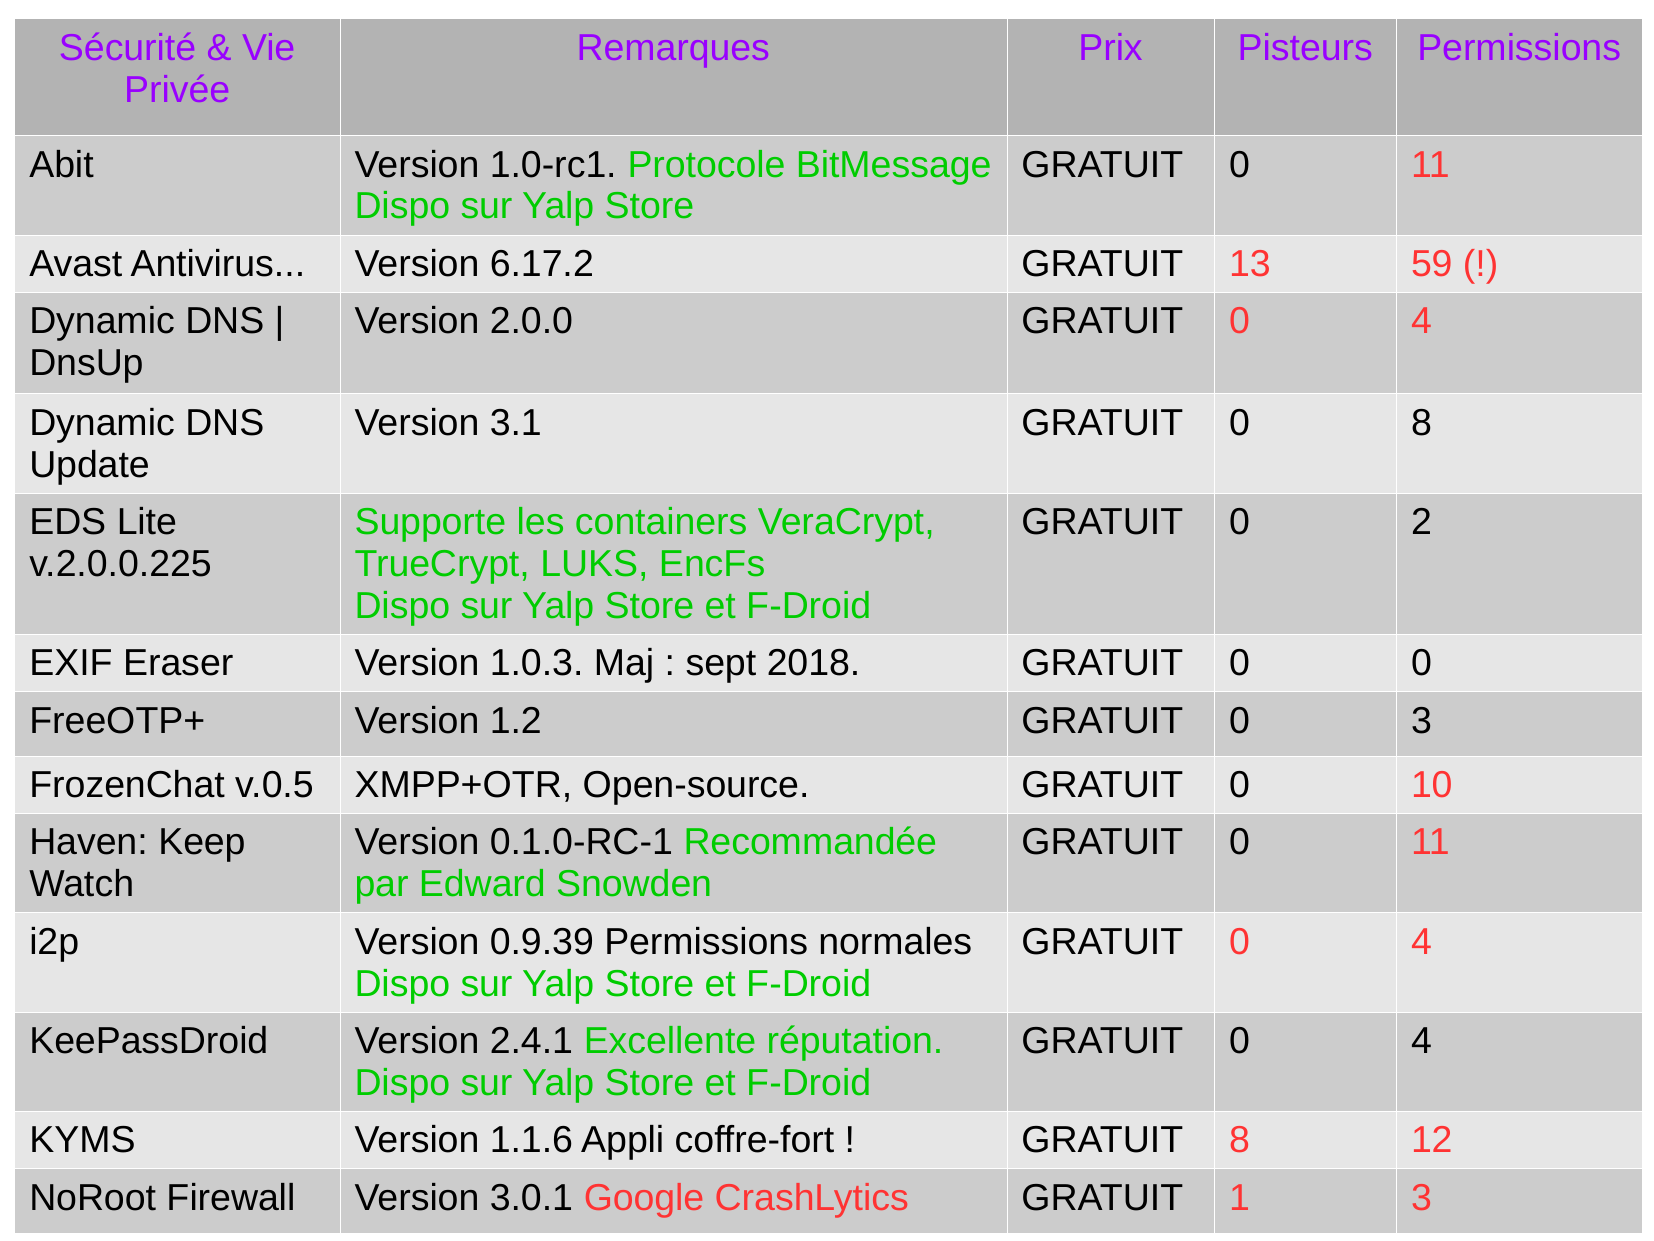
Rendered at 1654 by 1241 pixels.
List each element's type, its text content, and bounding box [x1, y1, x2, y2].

table_cell 0 [1215, 494, 1396, 634]
table_cell XMPP+OTR, Open-source. [341, 757, 1007, 813]
table_cell 4 [1397, 293, 1642, 393]
table_cell Version 3.1 [341, 394, 1007, 493]
table_cell Version 6.17.2 [341, 236, 1007, 292]
table_cell 0 [1215, 814, 1396, 912]
table_cell GRATUIT [1008, 494, 1214, 634]
table_cell GRATUIT [1008, 635, 1214, 691]
table_cell 59 (!) [1397, 236, 1642, 292]
table_cell GRATUIT [1008, 1112, 1214, 1168]
table_cell 0 [1397, 635, 1642, 691]
table_cell GRATUIT [1008, 913, 1214, 1012]
table_cell 1 [1215, 1169, 1396, 1233]
table_cell KeePassDroid [15, 1013, 340, 1111]
table_cell KYMS [15, 1112, 340, 1168]
table_cell GRATUIT [1008, 293, 1214, 393]
table_cell 2 [1397, 494, 1642, 634]
table_header Pisteurs [1215, 19, 1396, 135]
table_cell Version 2.0.0 [341, 293, 1007, 393]
table_cell Version 1.0-rc1. Protocole BitMessage Dispo sur Yalp Store [341, 136, 1007, 235]
table_cell 4 [1397, 913, 1642, 1012]
table_cell 3 [1397, 692, 1642, 756]
table_header Sécurité & vie privée [15, 19, 340, 135]
table_cell EDS Lite v.2.0.0.225 [15, 494, 340, 634]
table_cell 0 [1215, 1013, 1396, 1111]
table_cell Version 2.4.1 Excellente réputation. Dispo sur Yalp Store et F-Droid [341, 1013, 1007, 1111]
table_header Remarques [341, 19, 1007, 135]
table_cell GRATUIT [1008, 1013, 1214, 1111]
table_cell 0 [1215, 635, 1396, 691]
table_cell Supporte les containers VeraCrypt, TrueCrypt, LUKS, EncFs Dispo sur Yalp Store et F-Droid [341, 494, 1007, 634]
table_cell Abit [15, 136, 340, 235]
table_cell Version 0.9.39 Permissions normales Dispo sur Yalp Store et F-Droid [341, 913, 1007, 1012]
table_cell 8 [1215, 1112, 1396, 1168]
table_cell GRATUIT [1008, 136, 1214, 235]
table_header Permissions [1397, 19, 1642, 135]
table_cell Version 1.1.6 Appli coffre-fort ! [341, 1112, 1007, 1168]
table_cell 0 [1215, 293, 1396, 393]
table_cell GRATUIT [1008, 1169, 1214, 1233]
table_cell GRATUIT [1008, 757, 1214, 813]
table_cell 0 [1215, 692, 1396, 756]
table_cell EXIF Eraser [15, 635, 340, 691]
table_cell 11 [1397, 814, 1642, 912]
table_cell GRATUIT [1008, 814, 1214, 912]
table_cell FrozenChat v.0.5 [15, 757, 340, 813]
table_cell 0 [1215, 394, 1396, 493]
table_cell 0 [1215, 136, 1396, 235]
table_cell NoRoot Firewall [15, 1169, 340, 1233]
table_cell Version 1.0.3. Maj : sept 2018. [341, 635, 1007, 691]
table_cell 11 [1397, 136, 1642, 235]
table_cell Dynamic DNS | DnsUp [15, 293, 340, 393]
table_cell 4 [1397, 1013, 1642, 1111]
table_cell i2p [15, 913, 340, 1012]
table_cell 0 [1215, 913, 1396, 1012]
table_cell Haven: Keep Watch [15, 814, 340, 912]
table_cell 3 [1397, 1169, 1642, 1233]
table_cell 12 [1397, 1112, 1642, 1168]
table_cell 8 [1397, 394, 1642, 493]
table_cell Dynamic DNS Update [15, 394, 340, 493]
table_cell 13 [1215, 236, 1396, 292]
table_cell 10 [1397, 757, 1642, 813]
table_header Prix [1008, 19, 1214, 135]
table_cell 0 [1215, 757, 1396, 813]
table_cell GRATUIT [1008, 394, 1214, 493]
table_cell GRATUIT [1008, 692, 1214, 756]
table_cell Version 1.2 [341, 692, 1007, 756]
table_cell GRATUIT [1008, 236, 1214, 292]
table_cell Avast Antivirus... [15, 236, 340, 292]
table_cell Version 3.0.1 Google CrashLytics [341, 1169, 1007, 1233]
table_cell FreeOTP+ [15, 692, 340, 756]
table_cell Version 0.1.0-RC-1 Recommandée par Edward Snowden [341, 814, 1007, 912]
